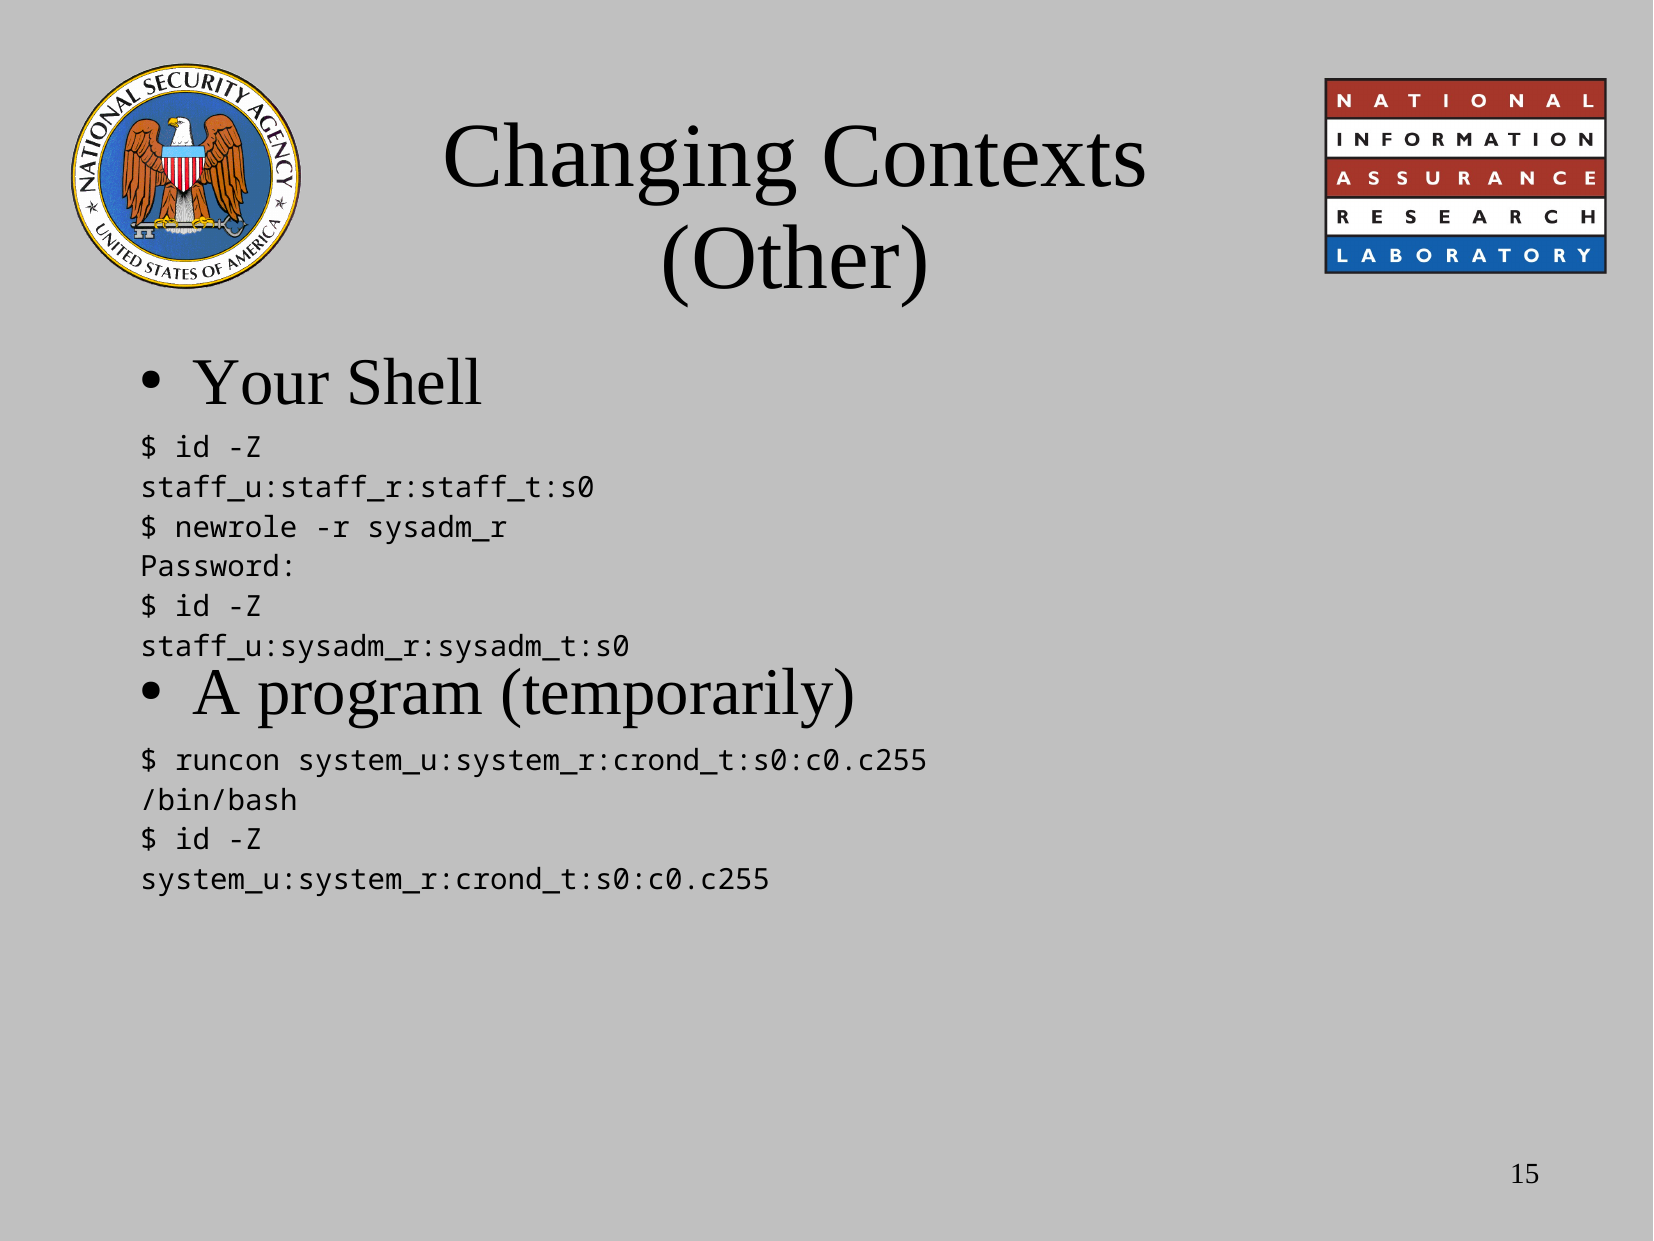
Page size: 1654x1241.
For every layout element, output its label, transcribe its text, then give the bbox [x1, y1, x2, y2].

picture [69, 61, 303, 291]
text_box $ id -Z staff_u:staff_r:staff_t:s0 $ newrole -r sysadm_r Password: $ id -Z staff_u:sysadm_r:sysadm_t:s0 [139, 426, 1078, 655]
title Changing Contexts (Other) [312, 102, 1279, 311]
text_box $ runcon system_u:system_r:crond_t:s0:c0.c255 /bin/bash $ id -Z system_u:system_r:crond_t:s0:c0.c255 [140, 739, 1078, 870]
picture [1324, 78, 1607, 274]
list Your Shell A program (temporarily) [121, 344, 1534, 1127]
